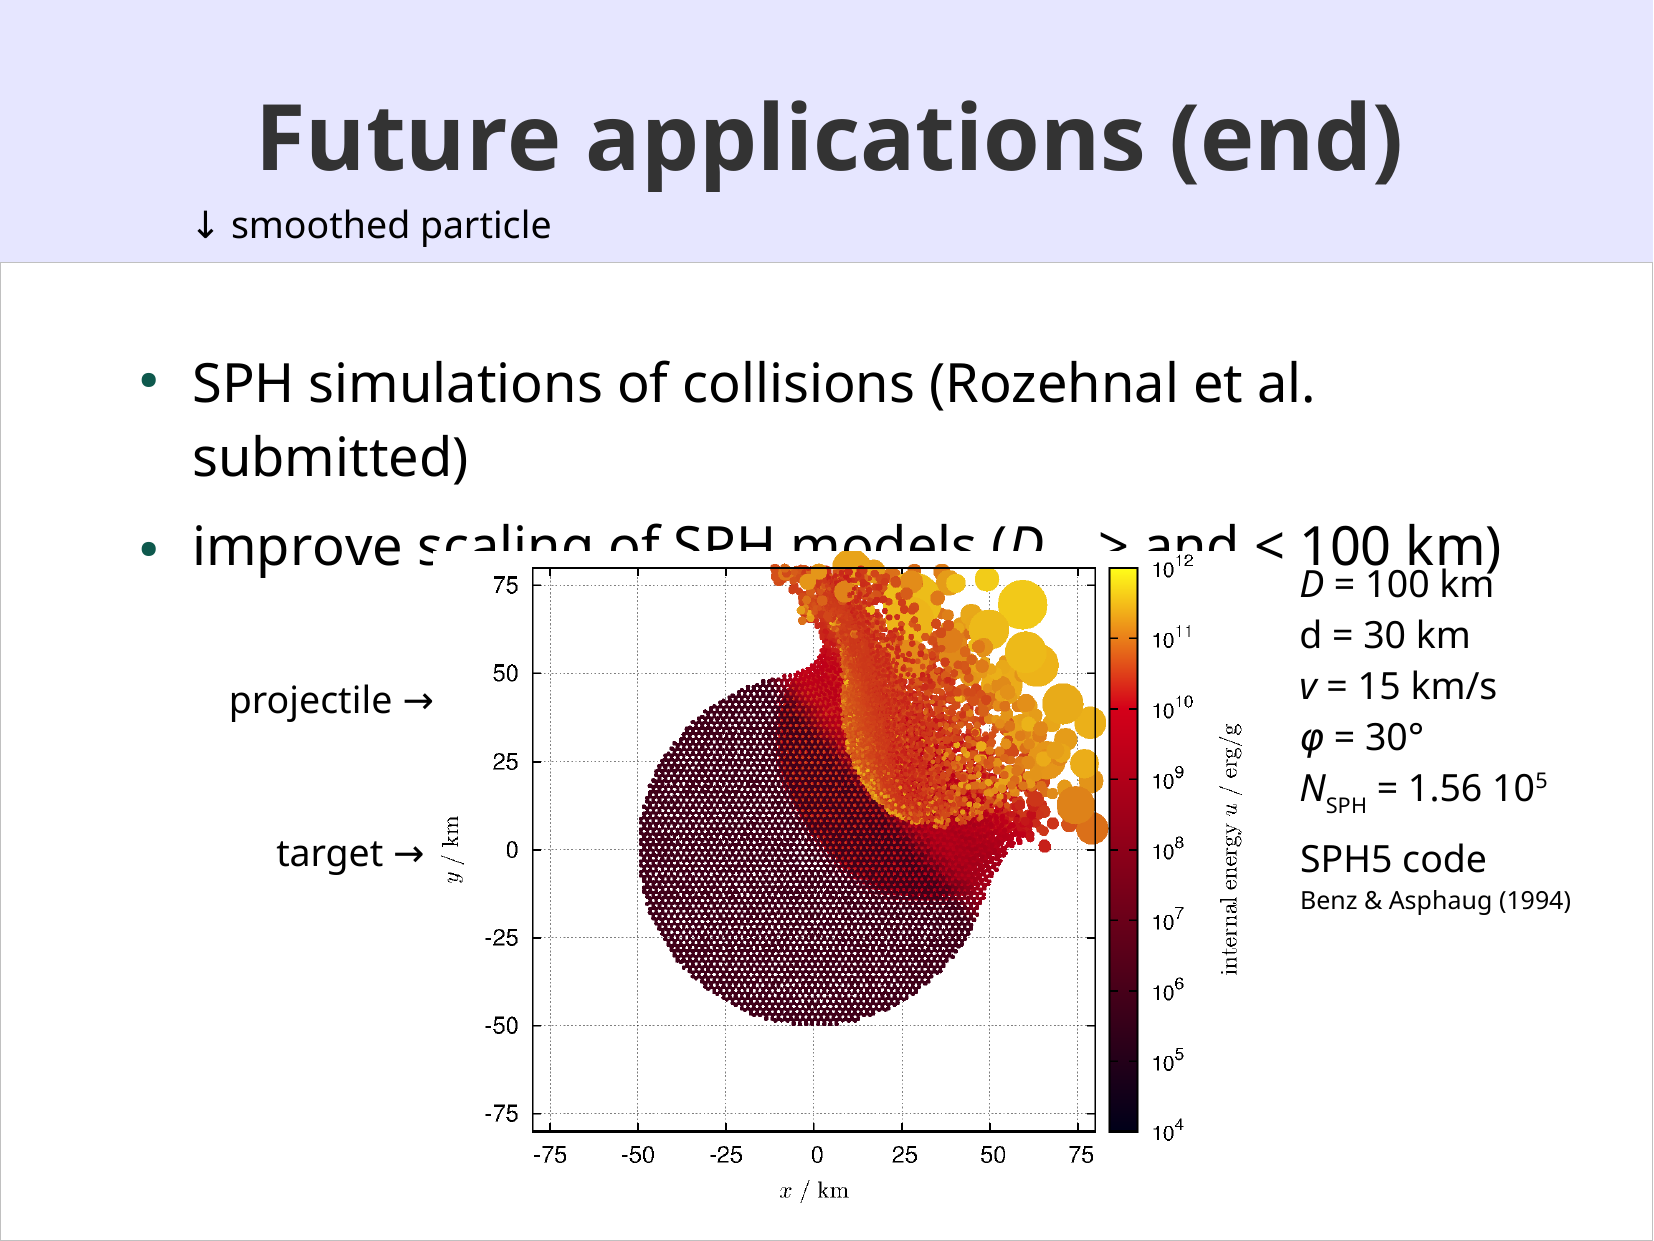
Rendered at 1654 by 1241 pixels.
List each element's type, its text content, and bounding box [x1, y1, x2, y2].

text_box D = 100 km d = 30 km v = 15 km/s φ = 30° NSPH = 1.56 105 [1284, 549, 1537, 794]
list SPH simulations of collisions (Rozehnal et al. submitted) improve scaling of SPH models (DPB > and < 100 km) [121, 344, 1534, 1065]
text_box ↓ smoothed particle [175, 191, 527, 251]
title Future applications (end) [124, 31, 1536, 239]
text_box projectile → [214, 666, 427, 725]
text_box target → [261, 819, 424, 879]
text_box SPH5 code Benz & Asphaug (1994) [1285, 824, 1556, 914]
picture [433, 551, 1251, 1206]
